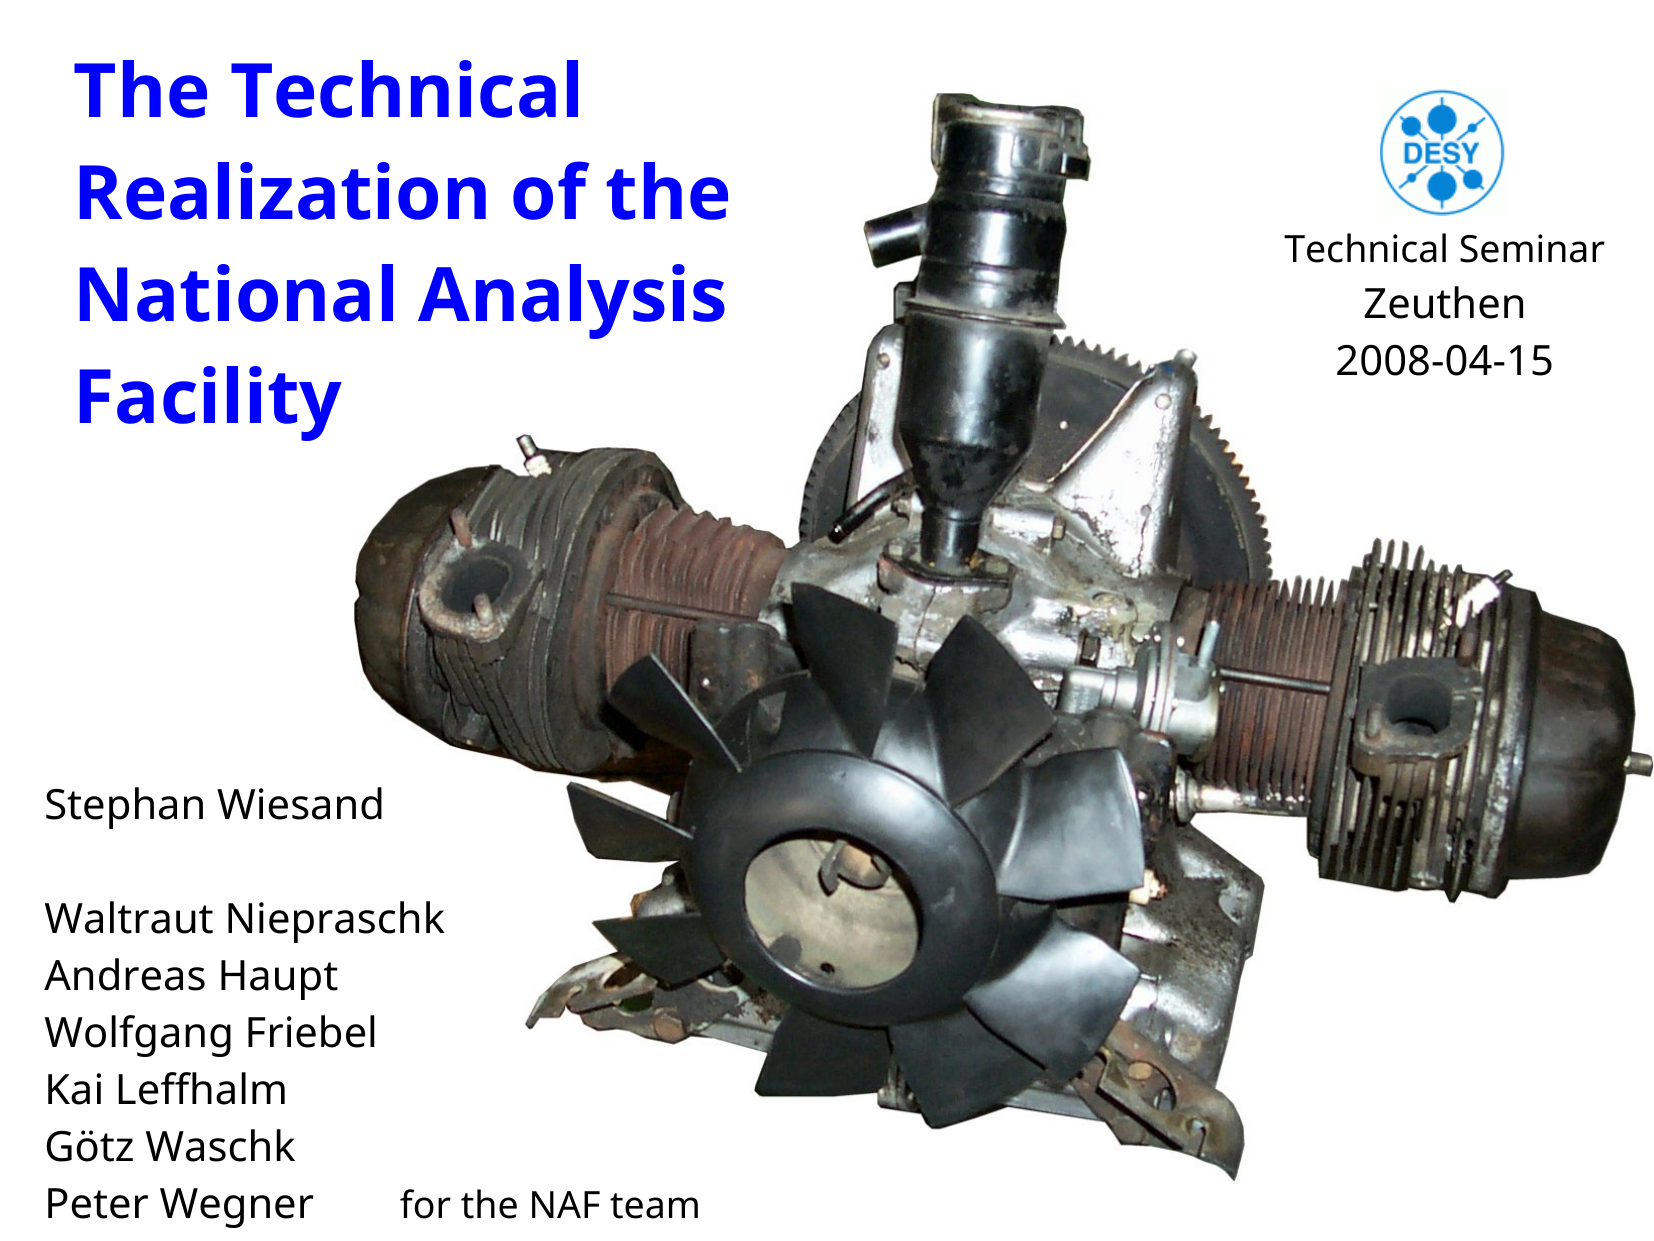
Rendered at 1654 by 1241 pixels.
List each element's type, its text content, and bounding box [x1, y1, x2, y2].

text_box Stephan Wiesand Waltraut Niepraschk Andreas Haupt Wolfgang Friebel Kai Leffhalm Götz Waschk Peter Wegner for the NAF team [29, 767, 798, 1241]
text_box Technical Seminar Zeuthen 2008-04-15 [1269, 215, 1625, 401]
text_box The Technical Realization of the National Analysis Facility [59, 29, 768, 473]
picture [354, 88, 1654, 1182]
